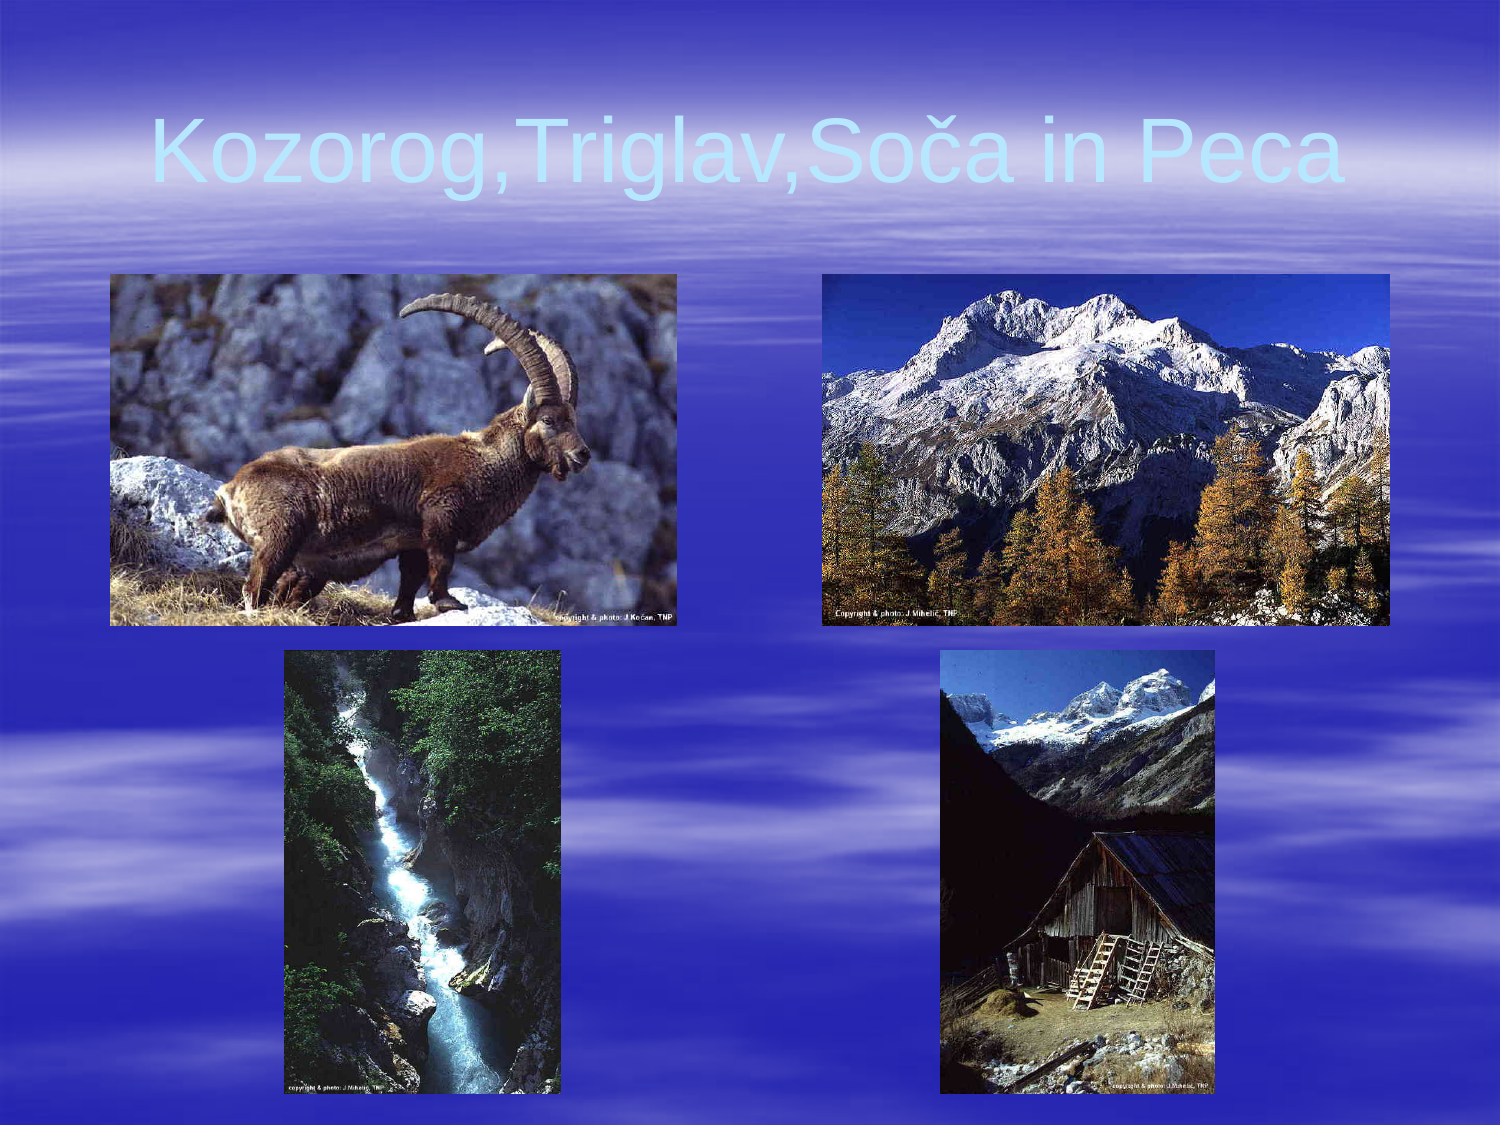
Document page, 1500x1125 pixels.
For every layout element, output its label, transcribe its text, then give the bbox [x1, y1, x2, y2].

picture [0, 0, 1500, 1125]
title Kozorog,Triglav,Soča in Peca [49, 37, 1446, 255]
